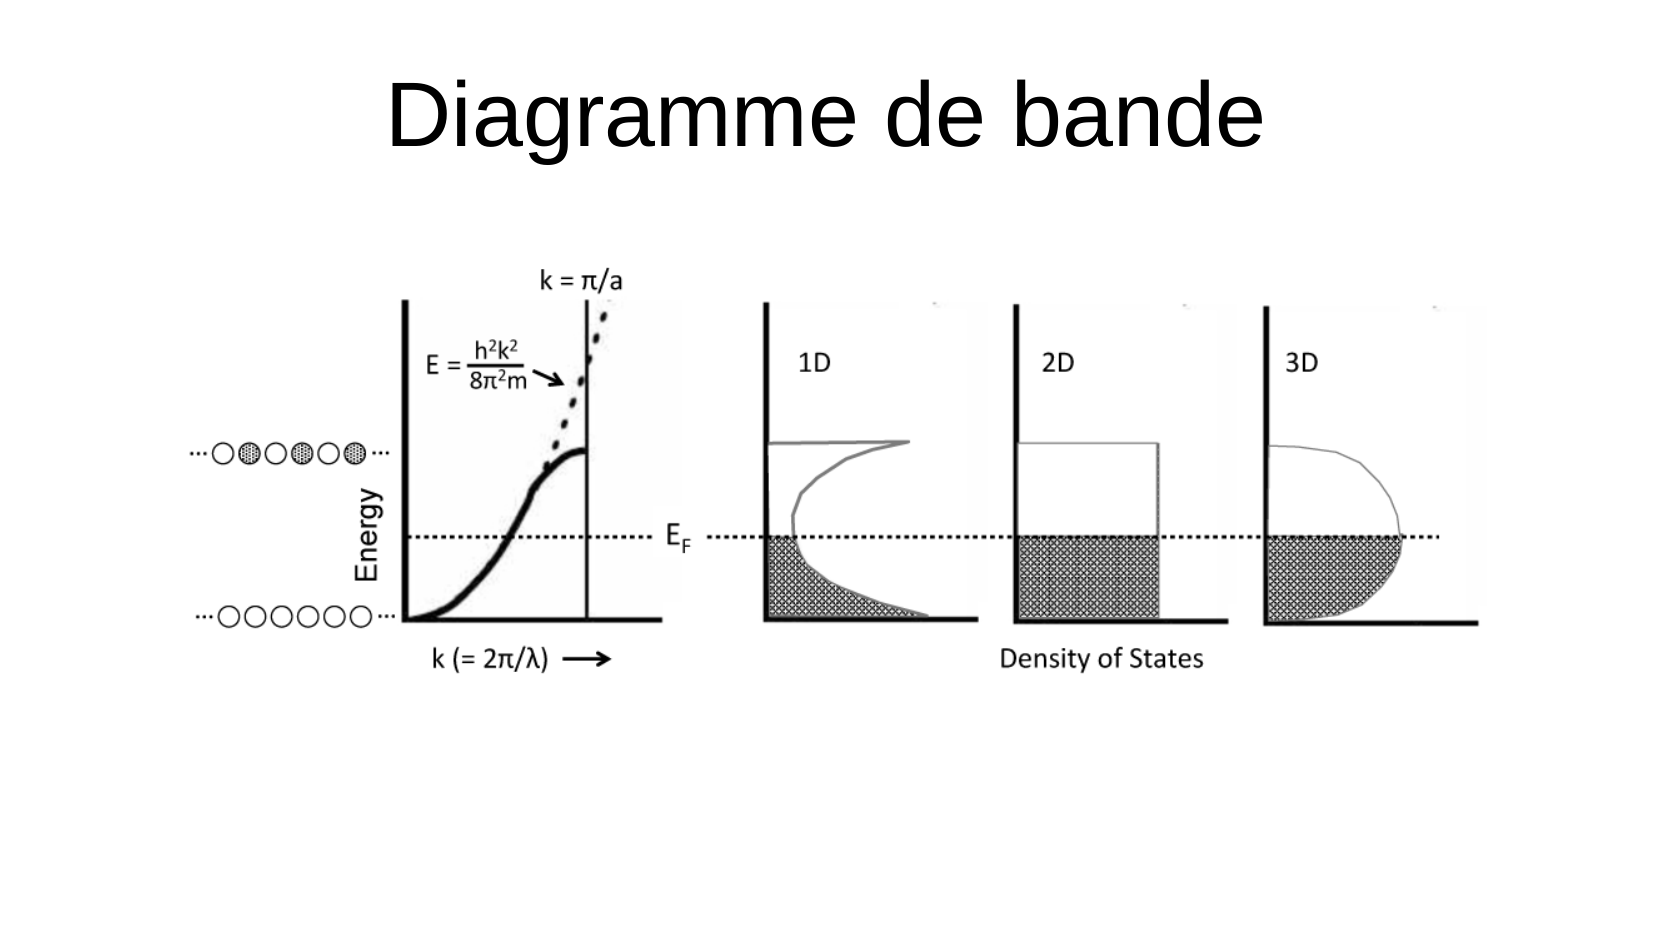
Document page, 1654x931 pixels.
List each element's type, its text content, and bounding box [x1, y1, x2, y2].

title Diagramme de bande [82, 37, 1571, 193]
picture [176, 253, 1488, 683]
